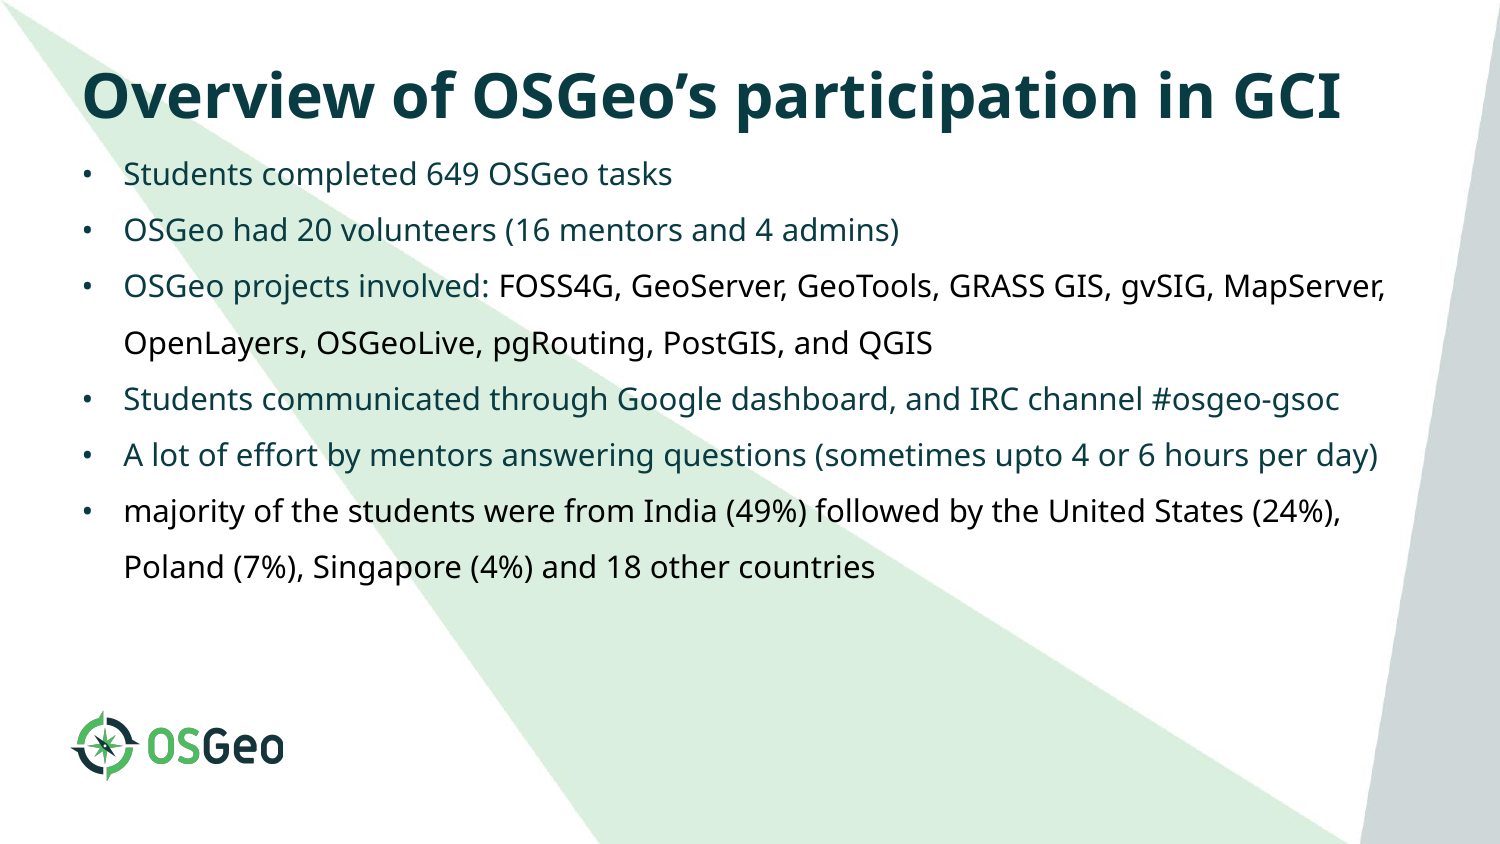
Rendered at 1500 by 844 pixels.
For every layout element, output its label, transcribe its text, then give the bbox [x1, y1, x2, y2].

text_box Students completed 649 OSGeo tasks OSGeo had 20 volunteers (16 mentors and 4 admins) OSGeo projects involved: FOSS4G, GeoServer, GeoTools, GRASS GIS, gvSIG, MapServer, OpenLayers, OSGeoLive, pgRouting, PostGIS, and QGIS Students communicated through Google dashboard, and IRC channel #osgeo-gsoc A lot of effort by mentors answering questions (sometimes upto 4 or 6 hours per day) majority of the students were from India (49%) followed by the United States (24%), Poland (7%), Singapore (4%) and 18 other countries [70, 130, 1405, 698]
title Overview of OSGeo’s participation in GCI [70, 13, 1394, 130]
picture [0, 0, 1500, 844]
